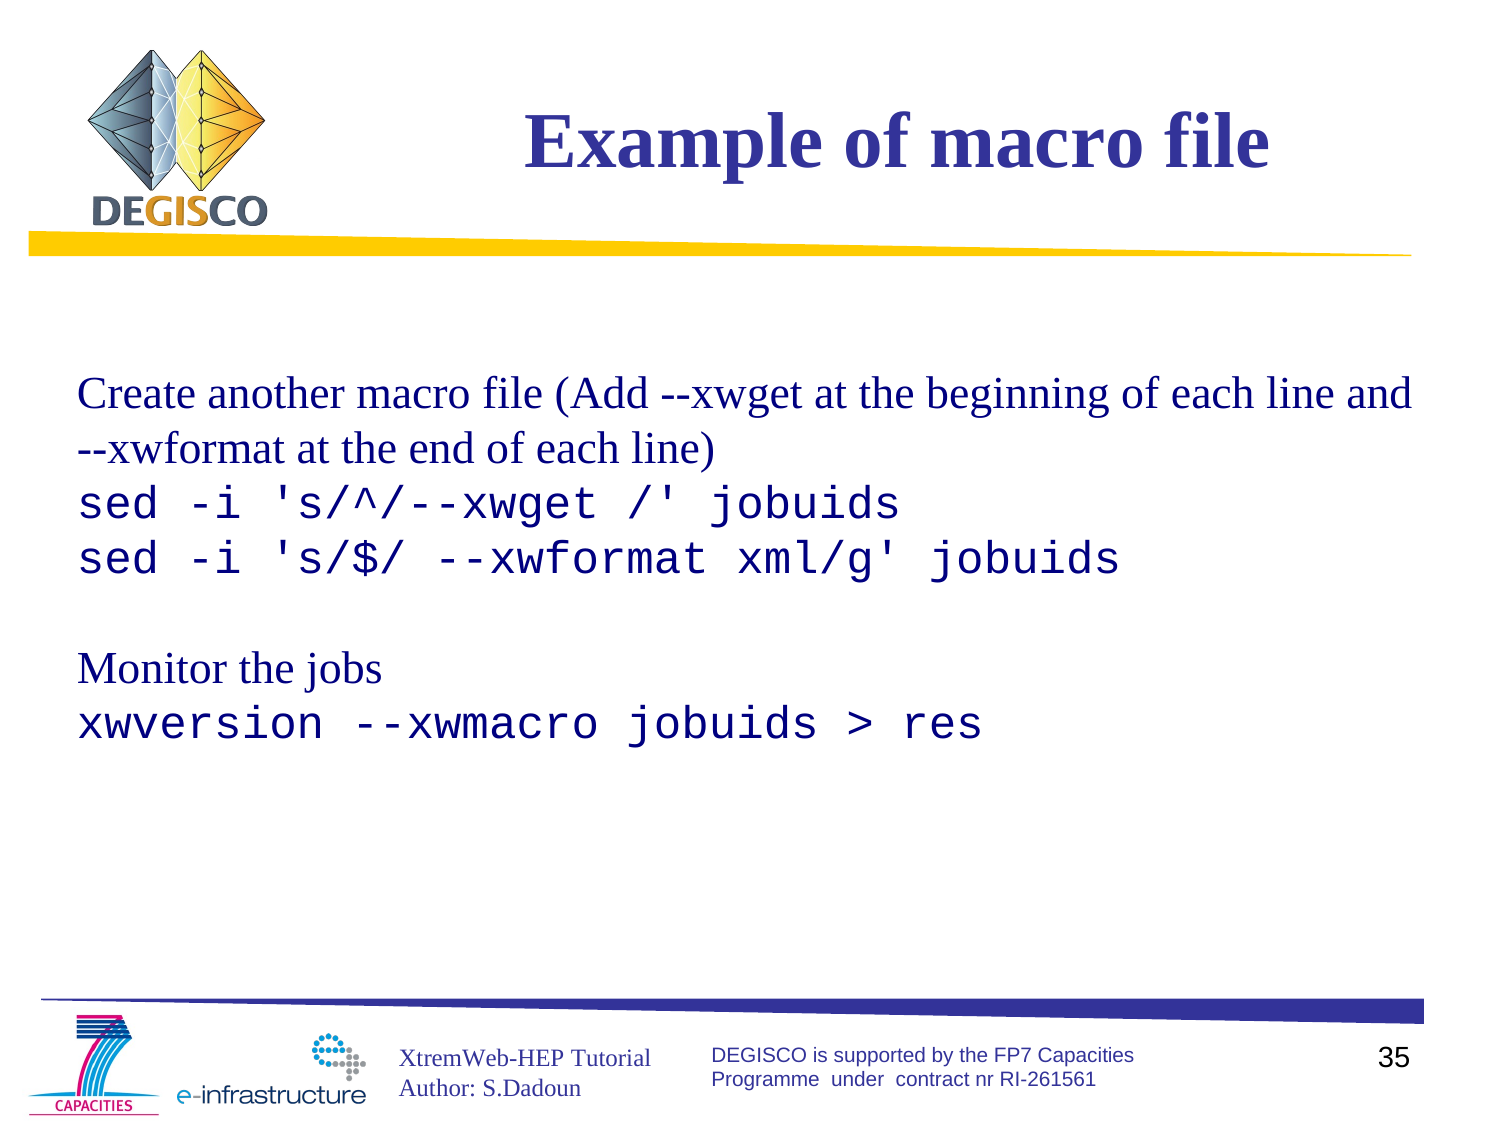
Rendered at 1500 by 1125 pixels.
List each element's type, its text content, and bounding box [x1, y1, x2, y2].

title Example of macro file [295, 10, 1500, 261]
picture [65, 44, 287, 226]
subtitle Create another macro file (Add --xwget at the beginning of each line and --xwformat at the end of each line) sed -i 's/^/--xwget /' jobuids sed -i 's/$/ --xwformat xml/g' jobuids Monitor the jobs xwversion --xwmacro jobuids > res [76, 255, 1427, 998]
picture [317, 1038, 340, 1049]
picture [22, 1007, 165, 1124]
picture [177, 1033, 366, 1104]
